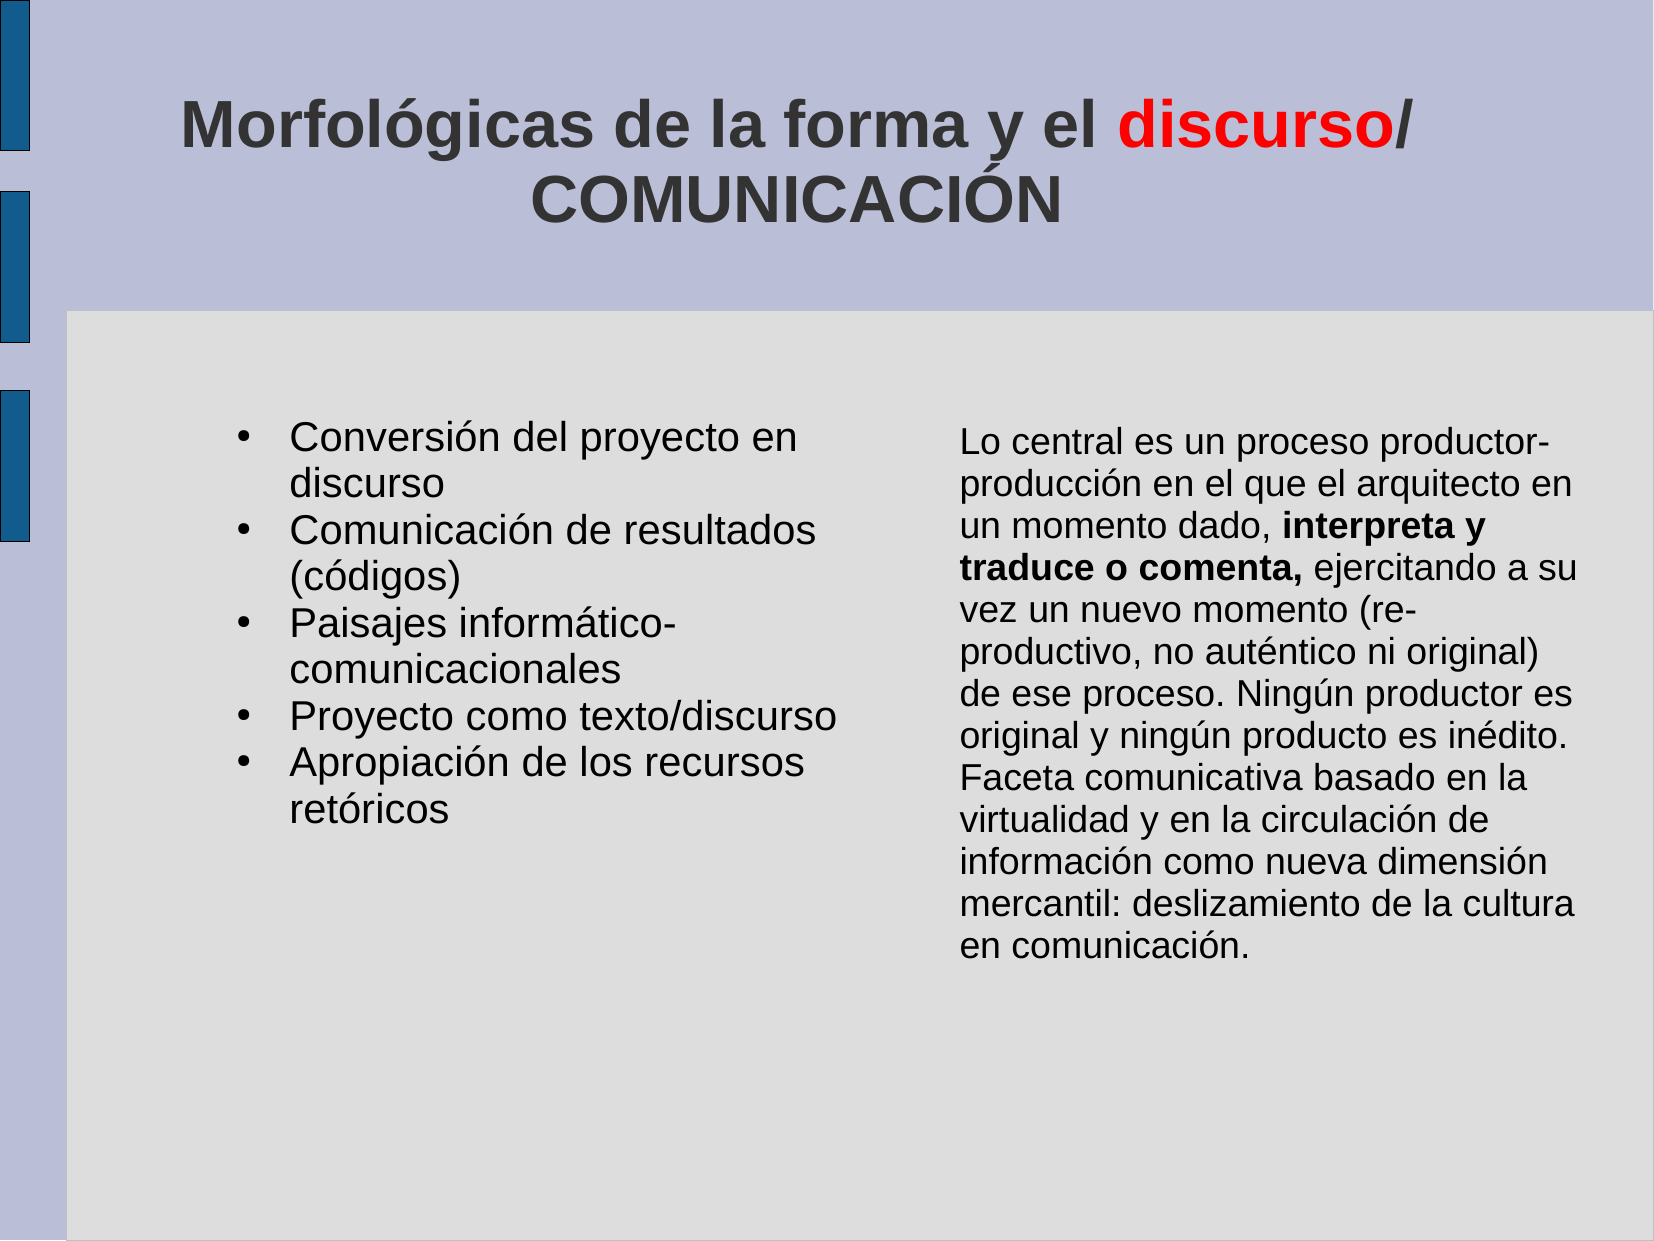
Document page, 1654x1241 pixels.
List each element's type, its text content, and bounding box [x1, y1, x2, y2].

text_box Morfológicas de la forma y el discurso/ COMUNICACIÓN [29, 59, 1565, 265]
text_box Lo central es un proceso productor- producción en el que el arquitecto en un momento dado, interpreta y traduce o comenta, ejercitando a su vez un nuevo momento (re-productivo, no auténtico ni original) de ese proceso. Ningún productor es original y ningún producto es inédito. Faceta comunicativa basado en la virtualidad y en la circulación de información como nueva dimensión mercantil: deslizamiento de la cultura en comunicación. [944, 413, 1595, 1017]
text_box Conversión del proyecto en discurso Comunicación de resultados (códigos) Paisajes informático-comunicacionales Proyecto como texto/discurso Apropiación de los recursos retóricos [203, 406, 886, 1018]
